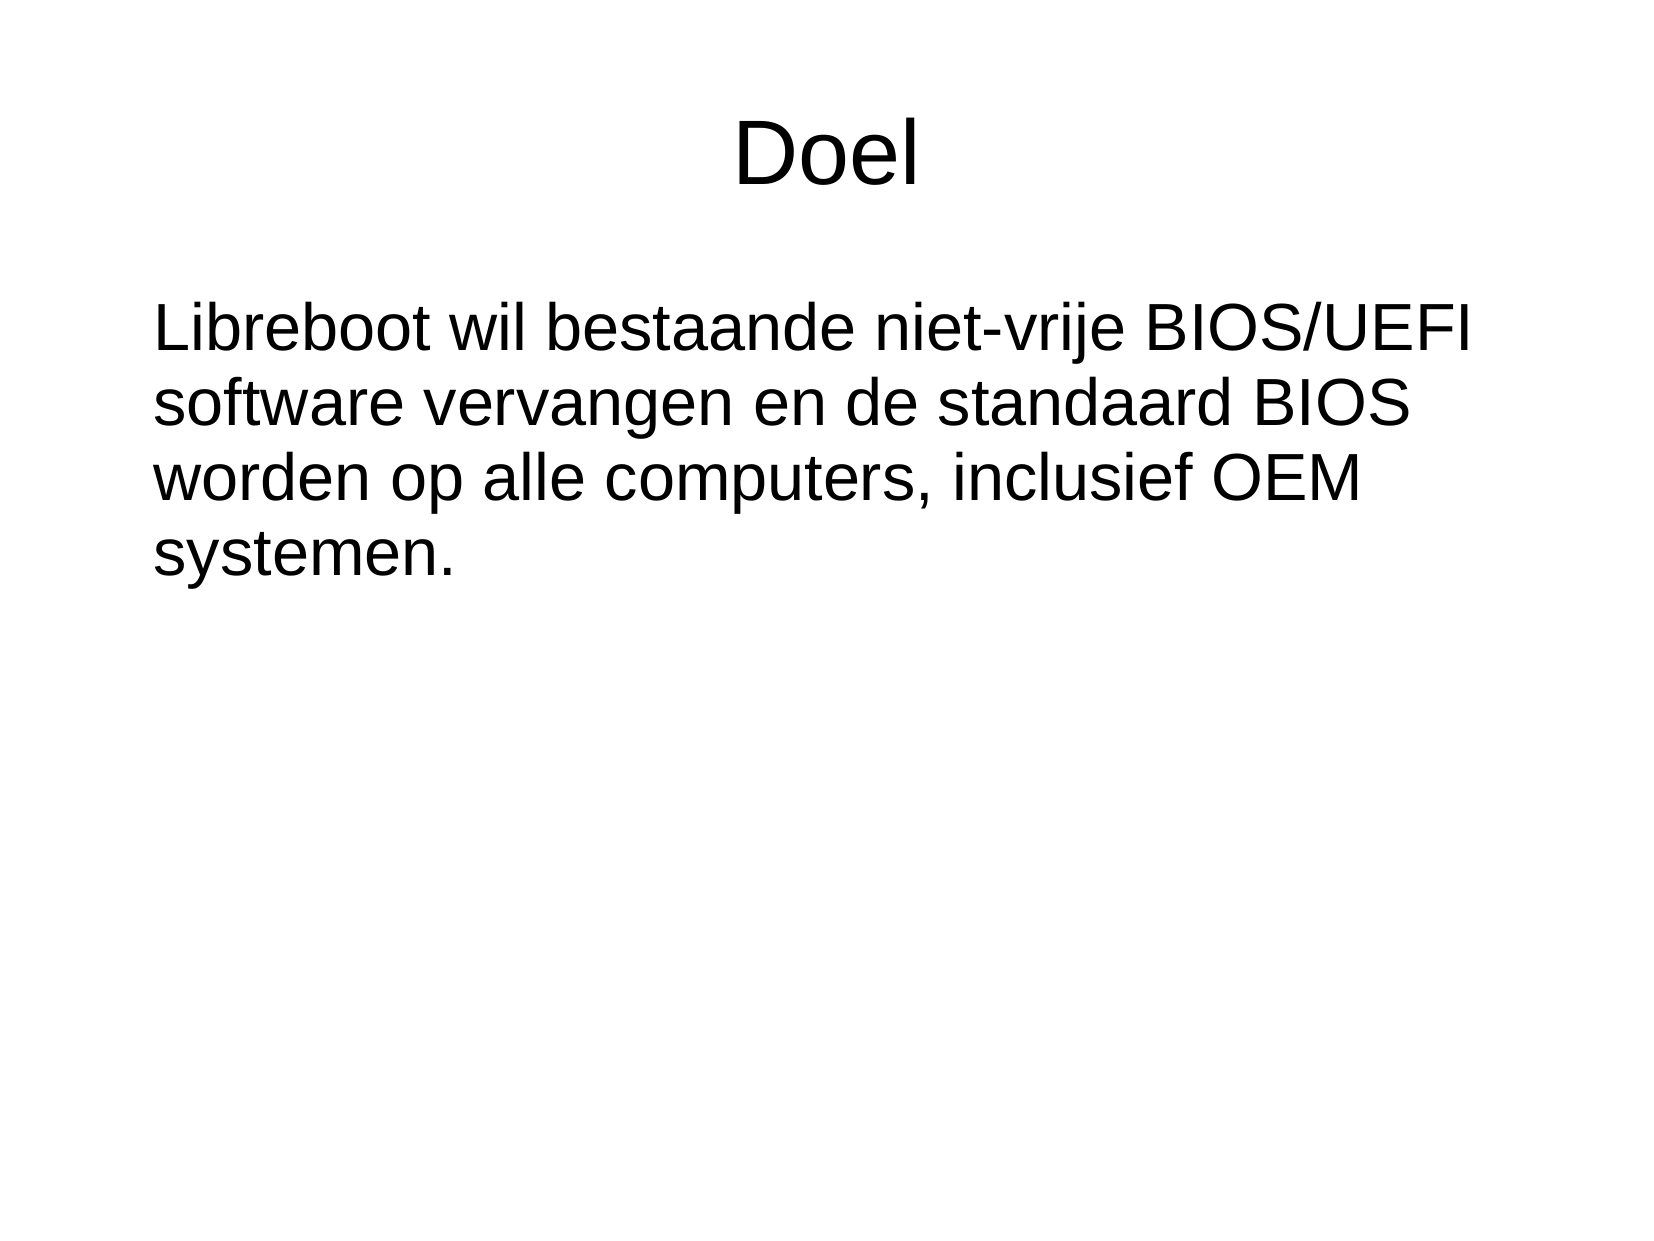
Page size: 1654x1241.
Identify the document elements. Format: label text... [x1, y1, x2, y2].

list Libreboot wil bestaande niet-vrije BIOS/UEFI software vervangen en de standaard BIOS worden op alle computers, inclusief OEM systemen. [82, 290, 1571, 1010]
title Doel [82, 49, 1571, 257]
